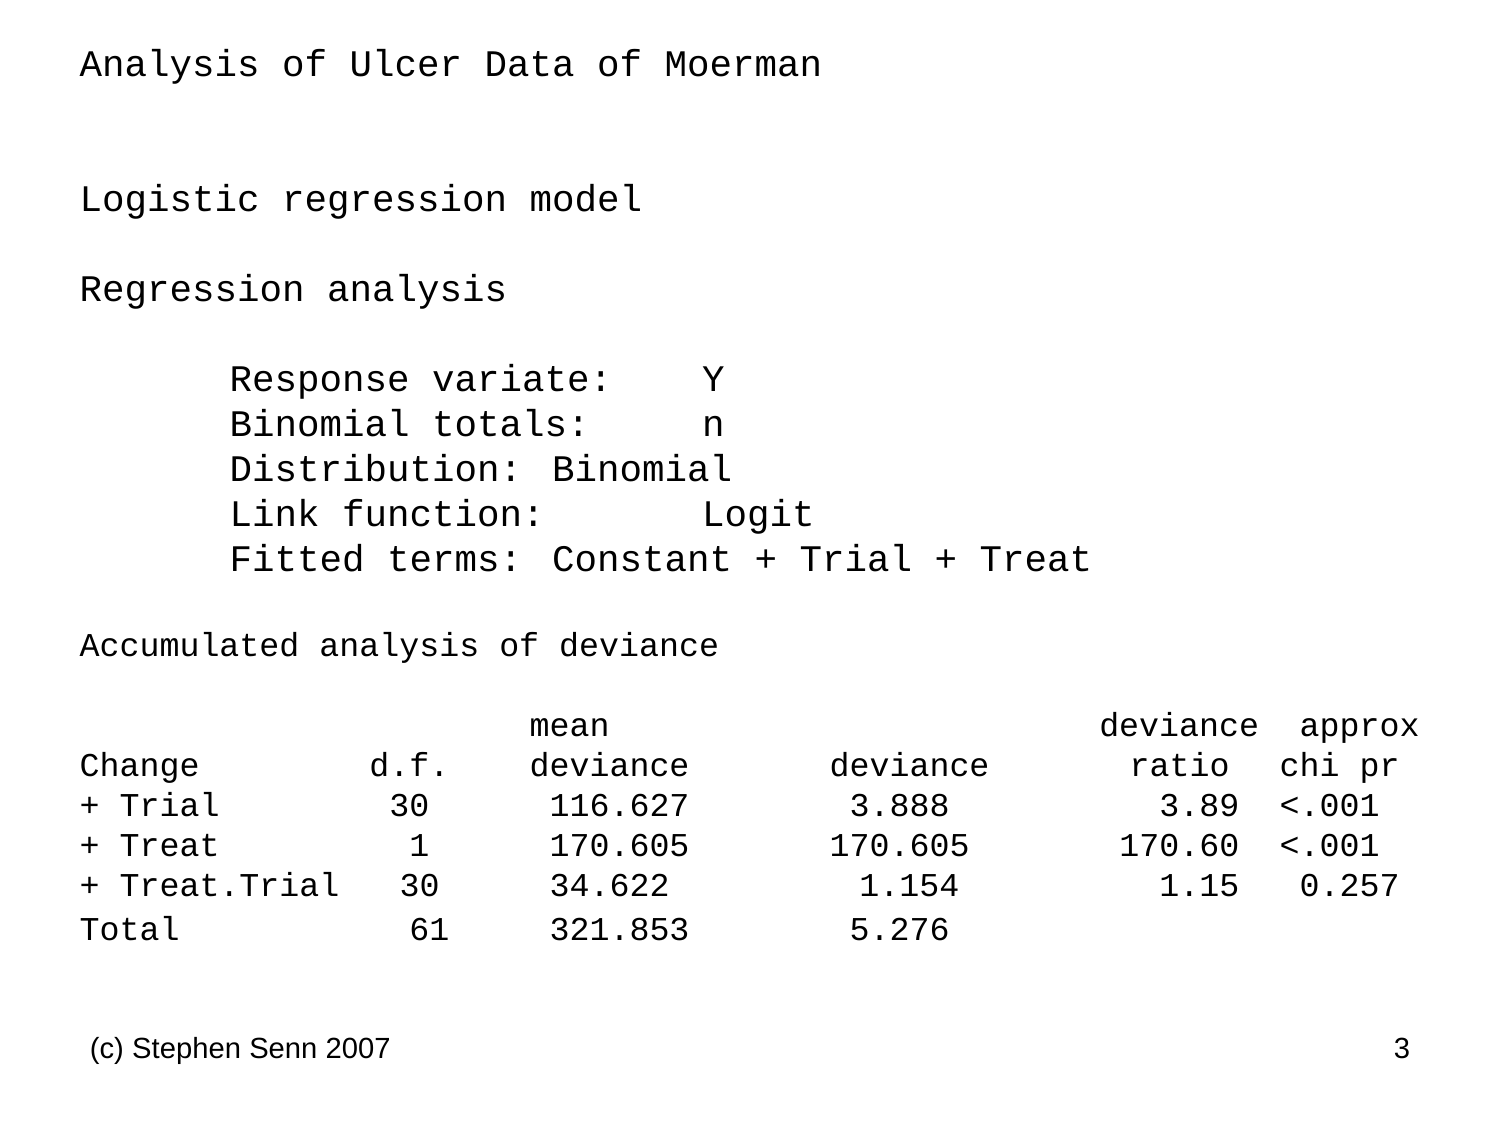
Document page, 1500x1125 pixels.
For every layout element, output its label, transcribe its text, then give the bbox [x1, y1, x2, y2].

text_box Analysis of Ulcer Data of Moerman Logistic regression model Regression analysis Response variate: Y Binomial totals: n Distribution: Binomial Link function: Logit Fitted terms: Constant + Trial + Treat Accumulated analysis of deviance mean deviance approx Change d.f. deviance deviance ratio chi pr + Trial 30 116.627 3.888 3.89 <.001 + Treat 1 170.605 170.605 170.60 <.001 + Treat.Trial 30 34.622 1.154 1.15 0.257 Total 61 321.853 5.276 [64, 30, 1447, 1115]
